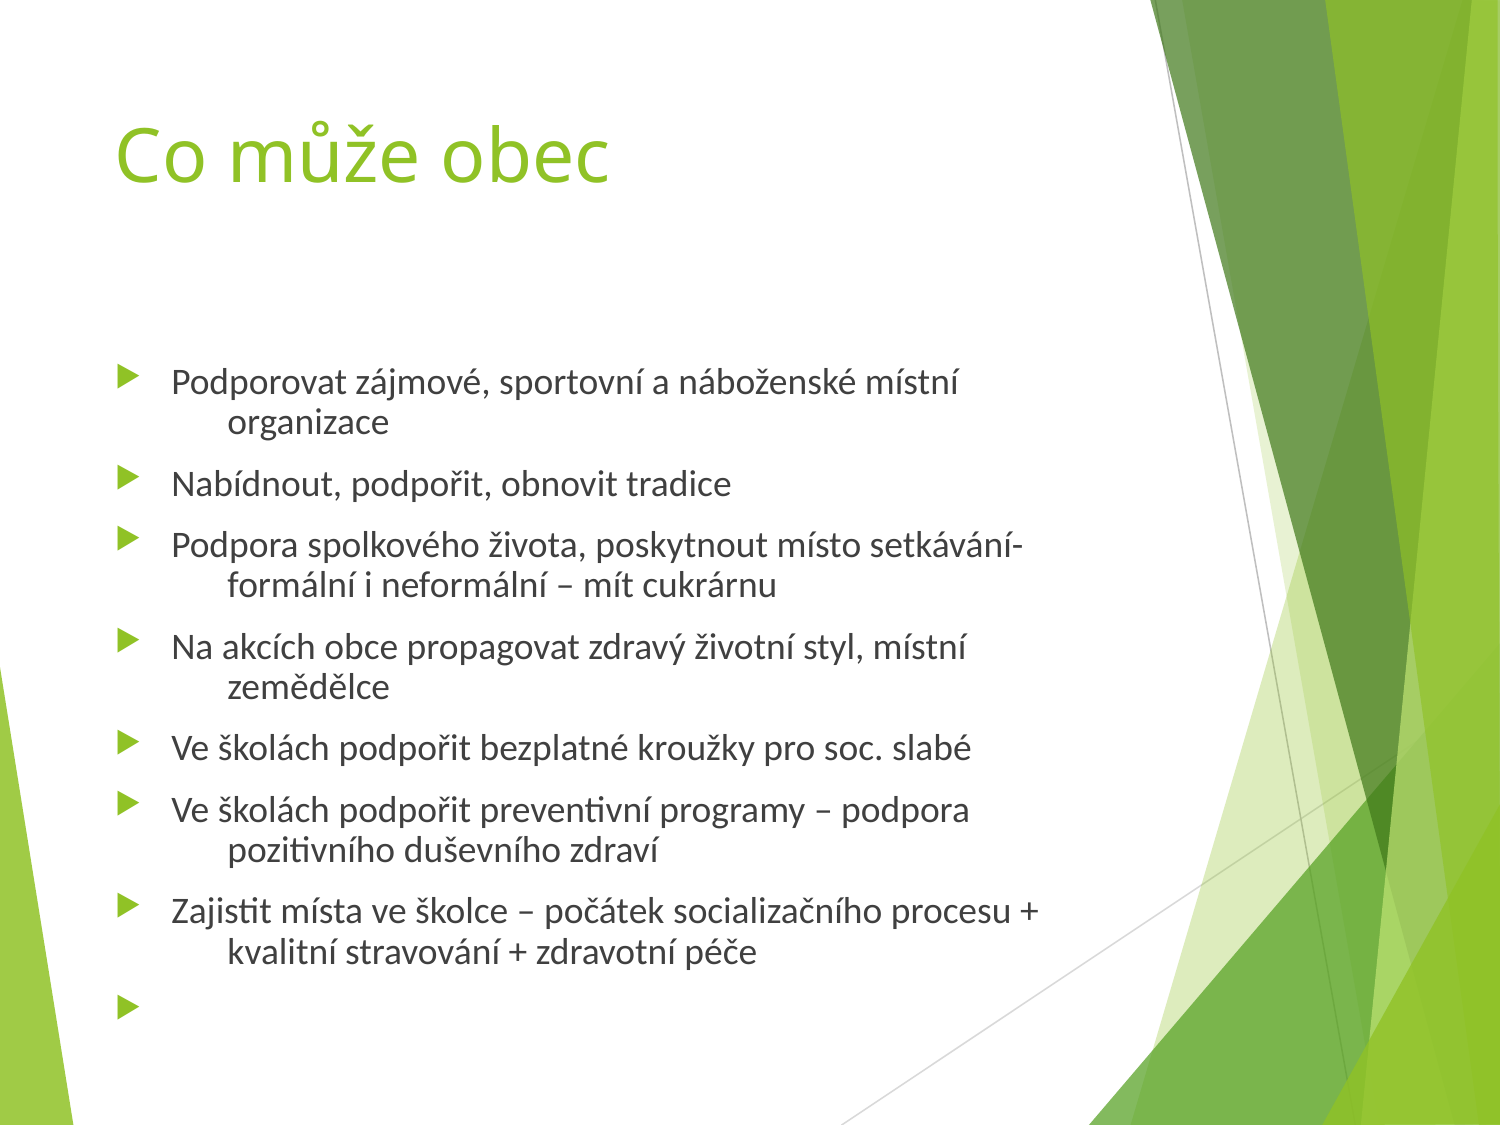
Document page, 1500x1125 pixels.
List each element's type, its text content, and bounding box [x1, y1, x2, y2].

list Podporovat zájmové, sportovní a náboženské místní organizace Nabídnout, podpořit, obnovit tradice Podpora spolkového života, poskytnout místo setkávání- formální i neformální – mít cukrárnu Na akcích obce propagovat zdravý životní styl, místní zemědělce Ve školách podpořit bezplatné kroužky pro soc. slabé Ve školách podpořit preventivní programy – podpora pozitivního duševního zdraví Zajistit místa ve školce – počátek socializačního procesu + kvalitní stravování + zdravotní péče [99, 354, 1142, 992]
title Co může obec [99, 99, 1142, 317]
